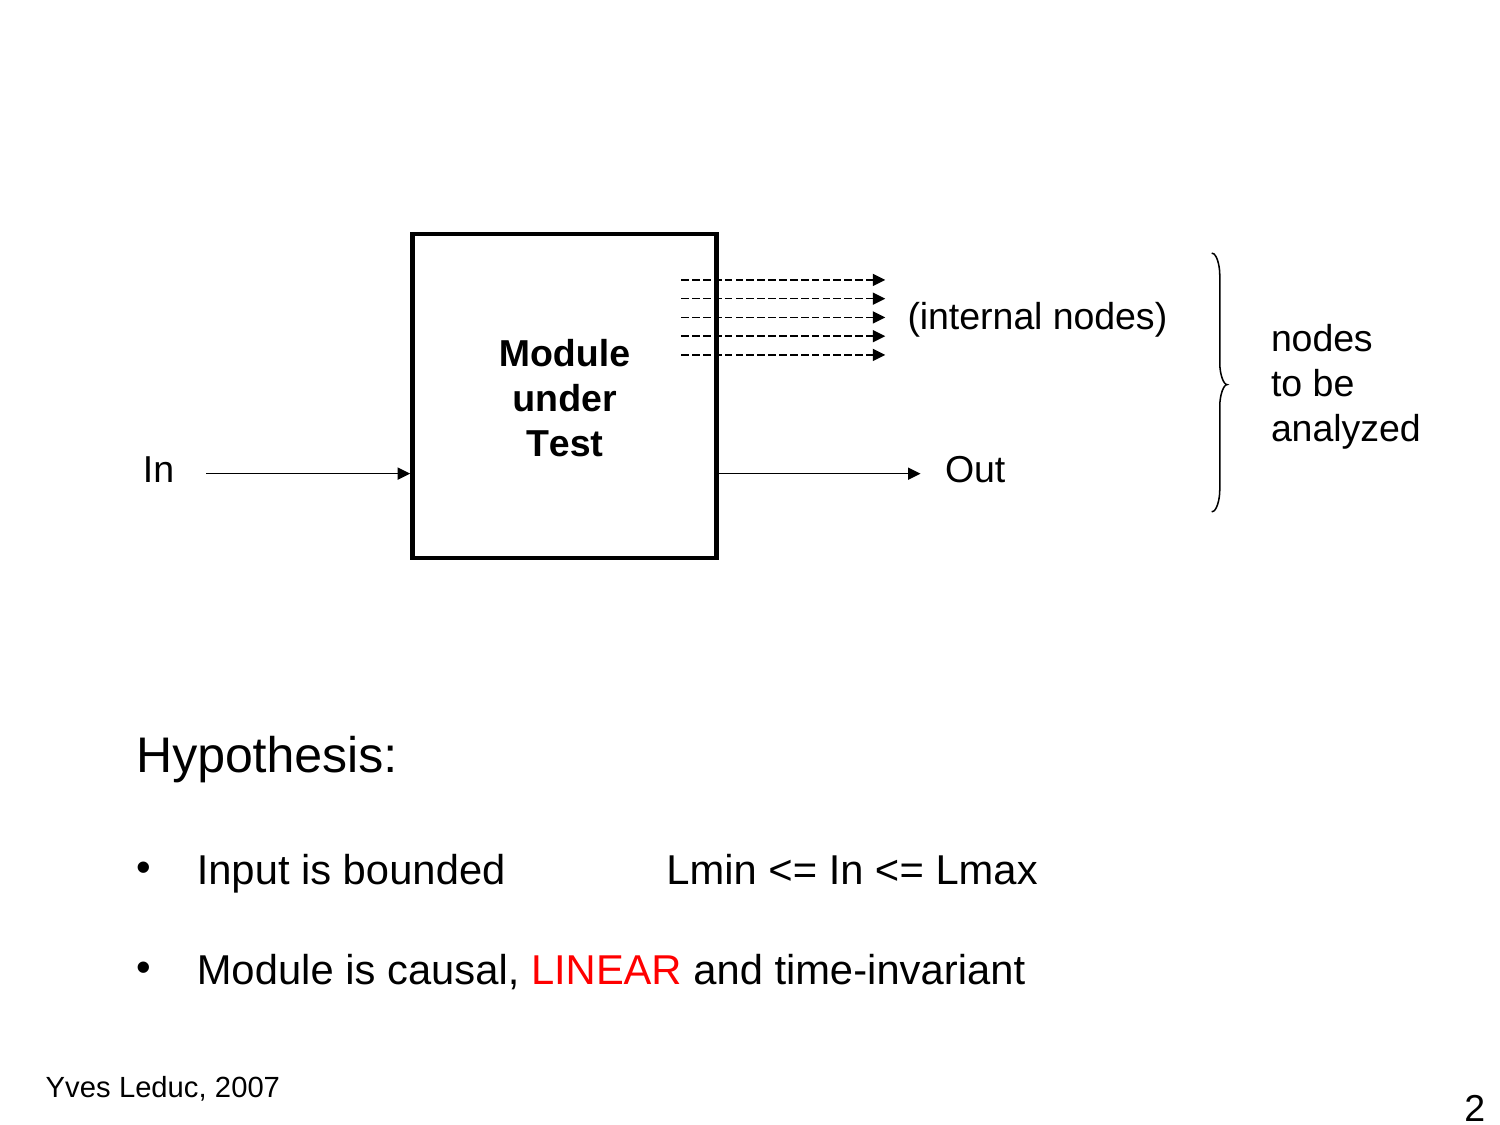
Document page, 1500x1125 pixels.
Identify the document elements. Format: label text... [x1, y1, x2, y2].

text_box Module under Test [412, 233, 717, 559]
text_box nodes to be analyzed [1256, 306, 1436, 458]
text_box Hypothesis: Input is bounded Lmin <= In <= Lmax Module is causal, LINEAR and time-invariant [121, 714, 1053, 1001]
text_box (internal nodes) [892, 284, 1183, 346]
text_box In [128, 436, 190, 498]
text_box Out [930, 436, 1021, 498]
